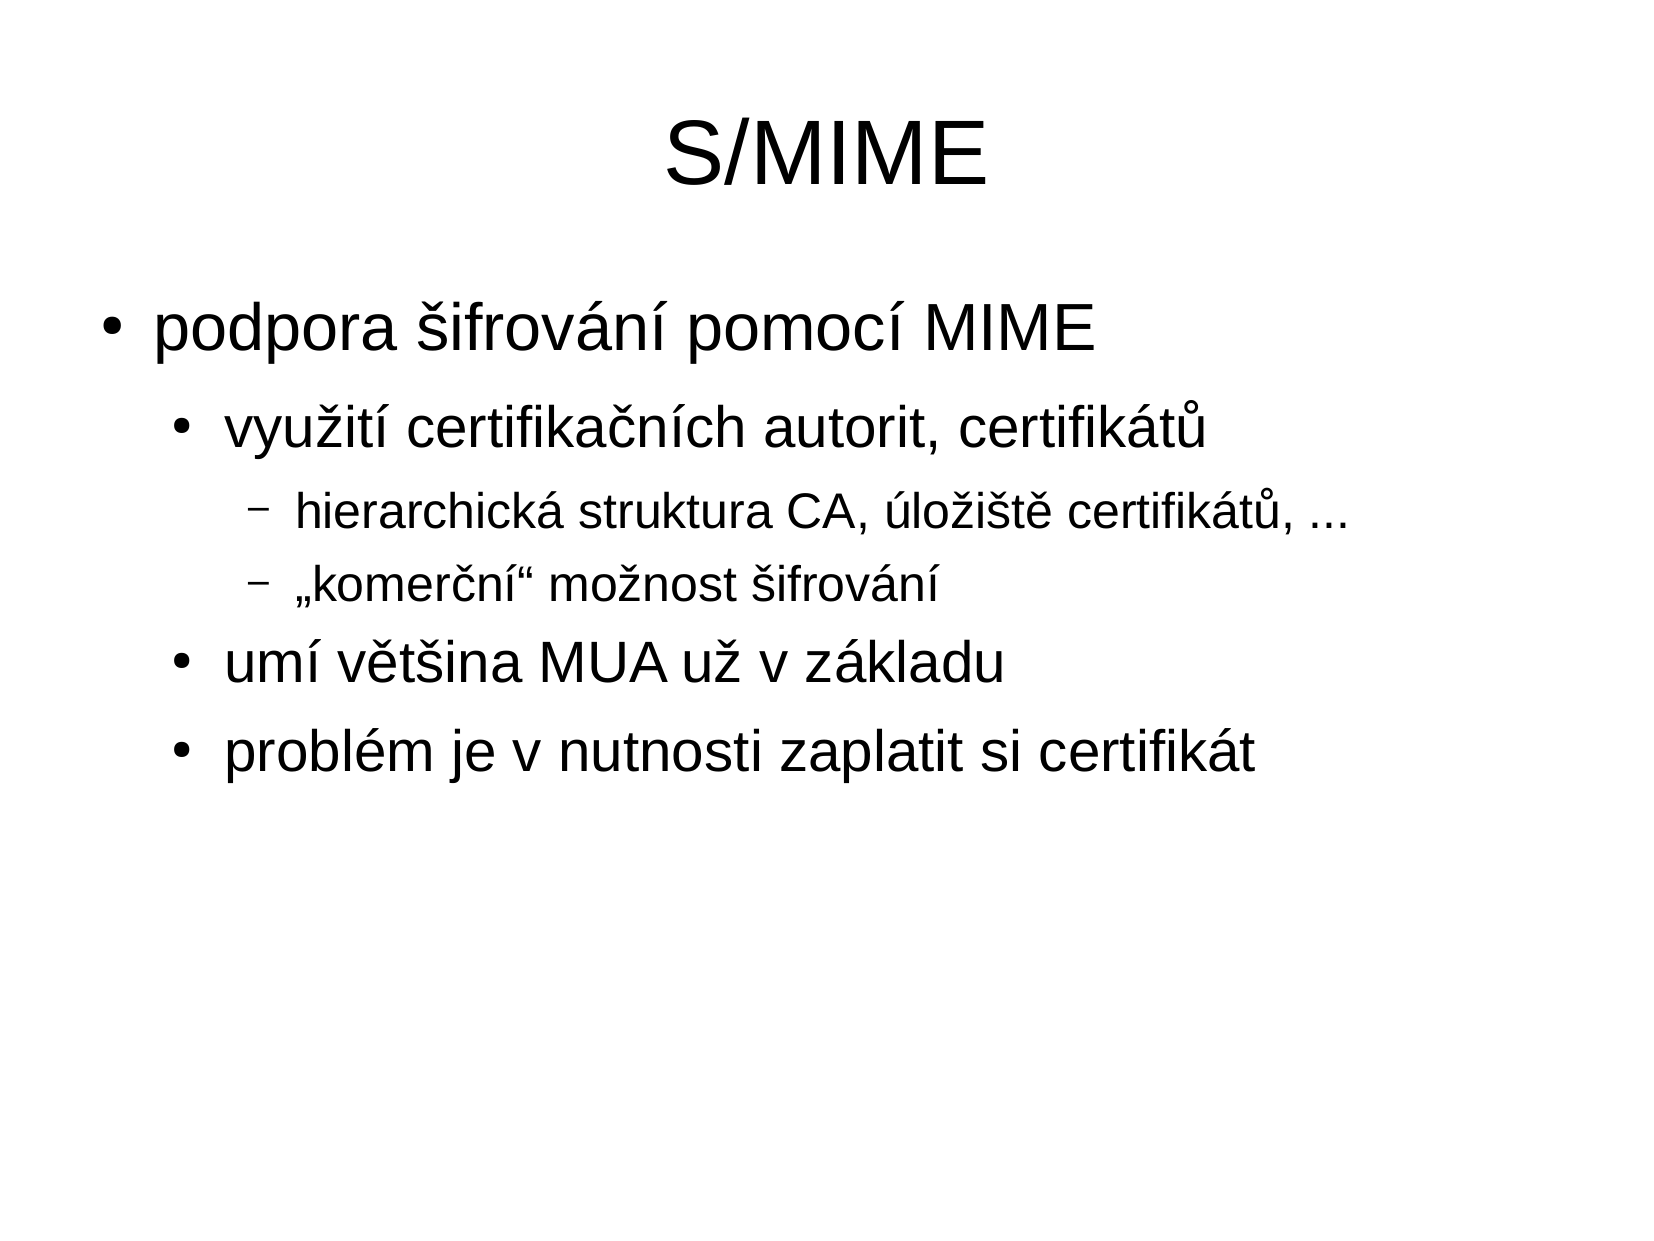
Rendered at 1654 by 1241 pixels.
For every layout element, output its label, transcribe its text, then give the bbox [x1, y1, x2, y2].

list podpora šifrování pomocí MIME využití certifikačních autorit, certifikátů hierarchická struktura CA, úložiště certifikátů, ... „komerční“ možnost šifrování umí většina MUA už v základu problém je v nutnosti zaplatit si certifikát [82, 290, 1571, 1109]
title S/MIME [82, 49, 1571, 257]
